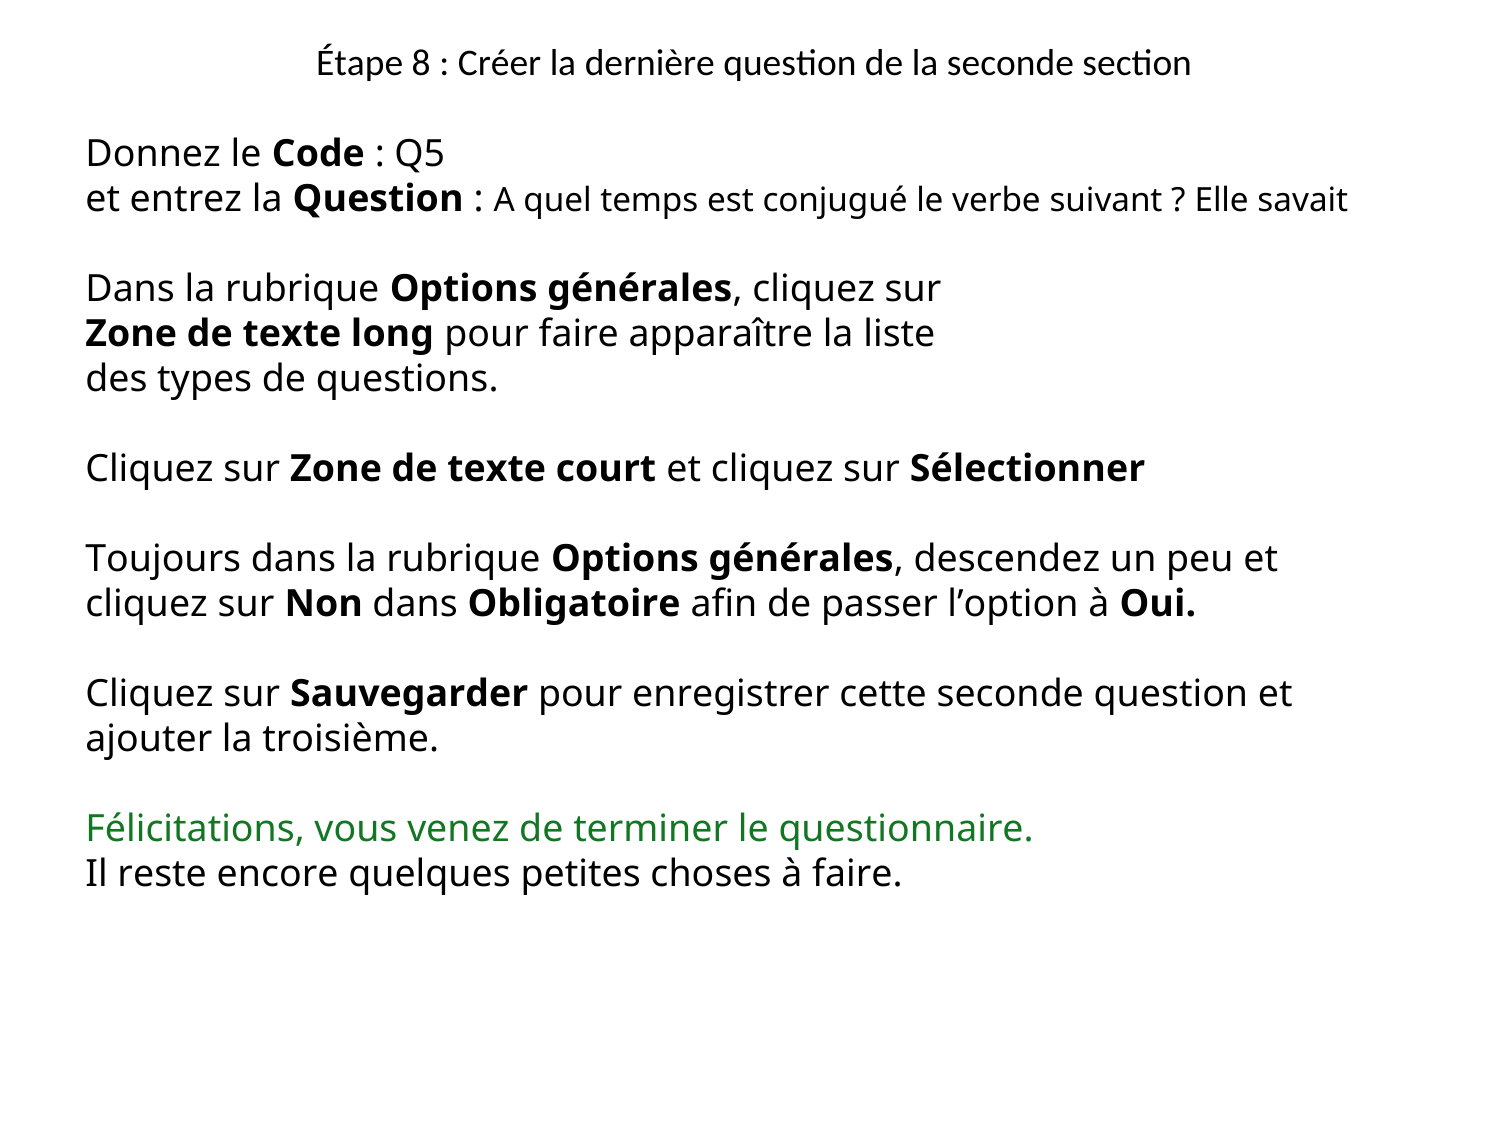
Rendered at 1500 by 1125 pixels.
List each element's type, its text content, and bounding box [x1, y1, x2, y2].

text_box Étape 8 : Créer la dernière question de la seconde section [40, 30, 1470, 91]
text_box Donnez le Code : Q5 et entrez la Question : A quel temps est conjugué le verbe suivant ? Elle savait Dans la rubrique Options générales, cliquez sur Zone de texte long pour faire apparaître la liste des types de questions. Cliquez sur Zone de texte court et cliquez sur Sélectionner Toujours dans la rubrique Options générales, descendez un peu et cliquez sur Non dans Obligatoire afin de passer l’option à Oui. Cliquez sur Sauvegarder pour enregistrer cette seconde question et ajouter la troisième. Félicitations, vous venez de terminer le questionnaire. Il reste encore quelques petites choses à faire. [70, 121, 1383, 903]
